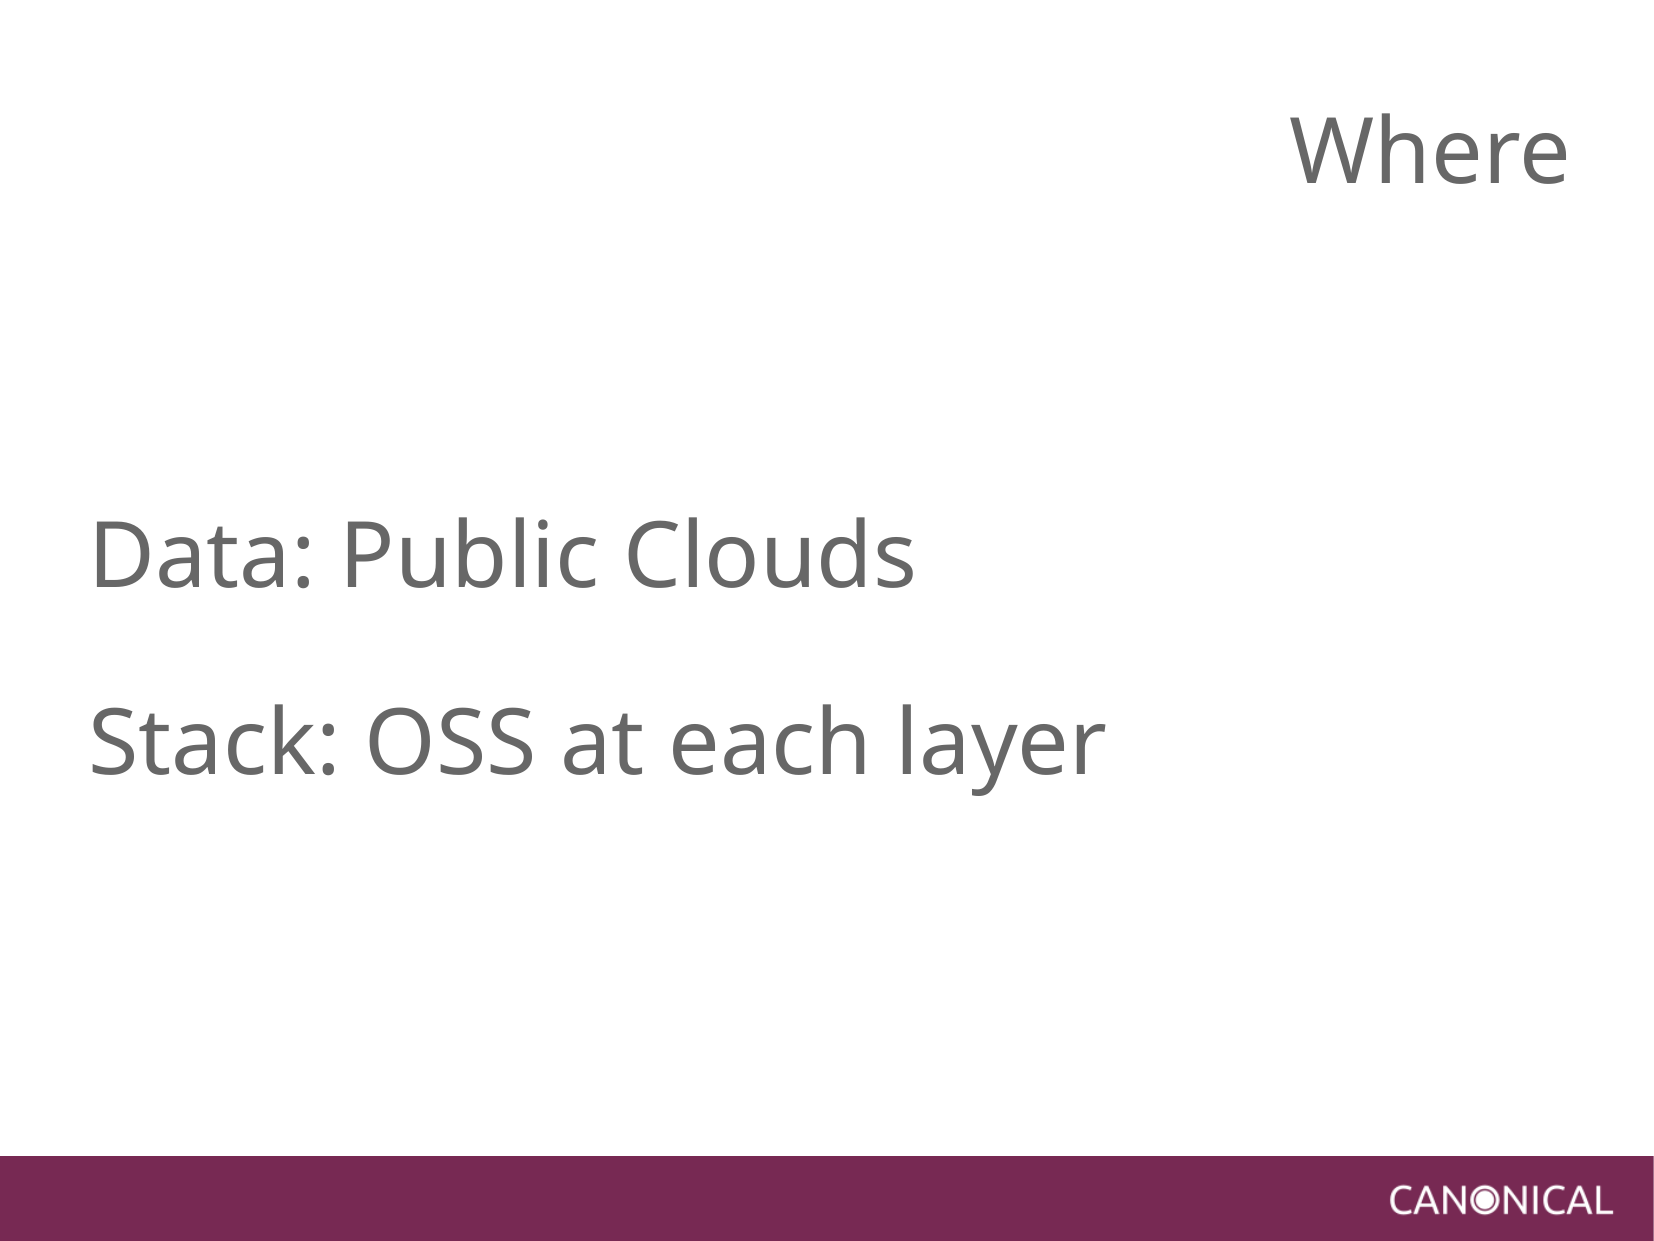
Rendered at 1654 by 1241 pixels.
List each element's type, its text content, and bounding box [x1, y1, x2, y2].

text_box Data: Public Clouds Stack: OSS at each layer [88, 354, 1577, 1123]
picture [0, 1156, 1654, 1241]
subtitle Where [82, 56, 1571, 237]
